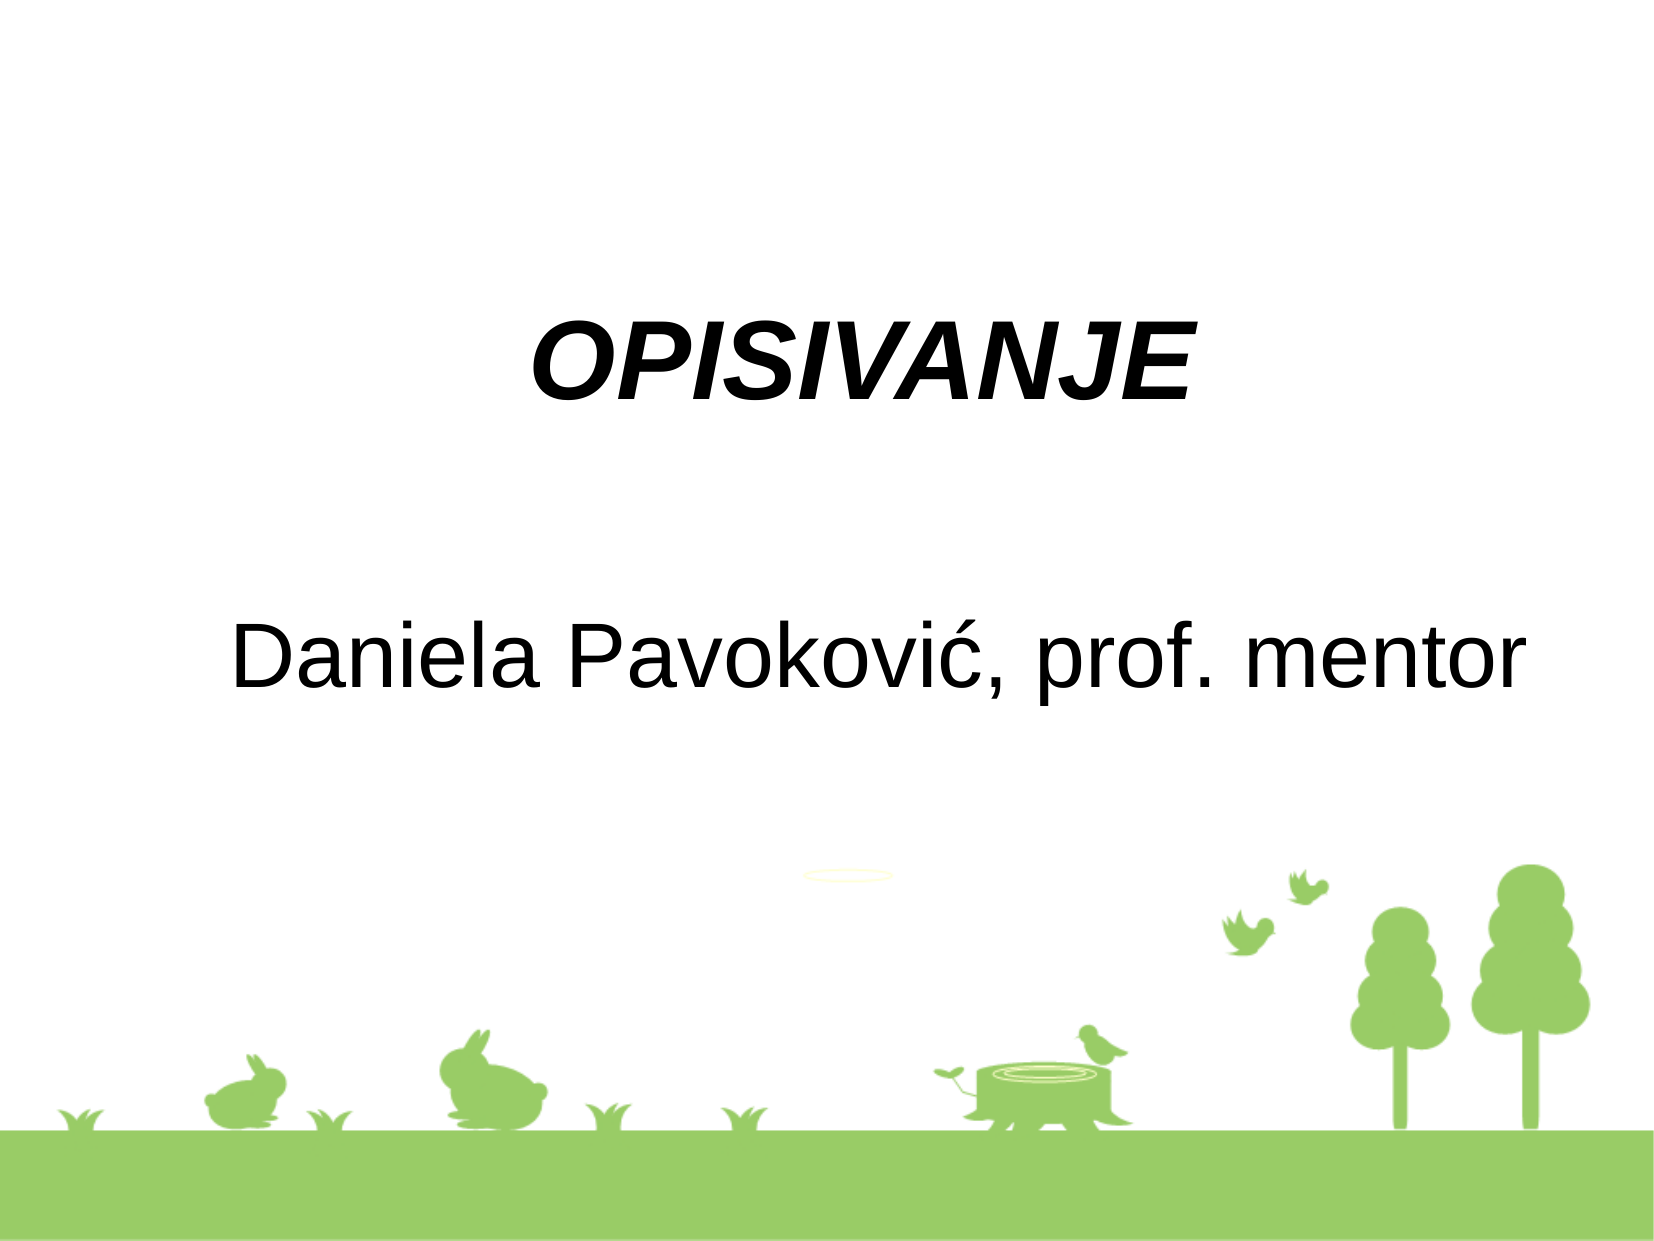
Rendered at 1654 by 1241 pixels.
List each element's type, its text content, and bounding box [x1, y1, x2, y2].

subtitle OPISIVANJE [118, 1, 1607, 721]
picture [0, 0, 1654, 1241]
